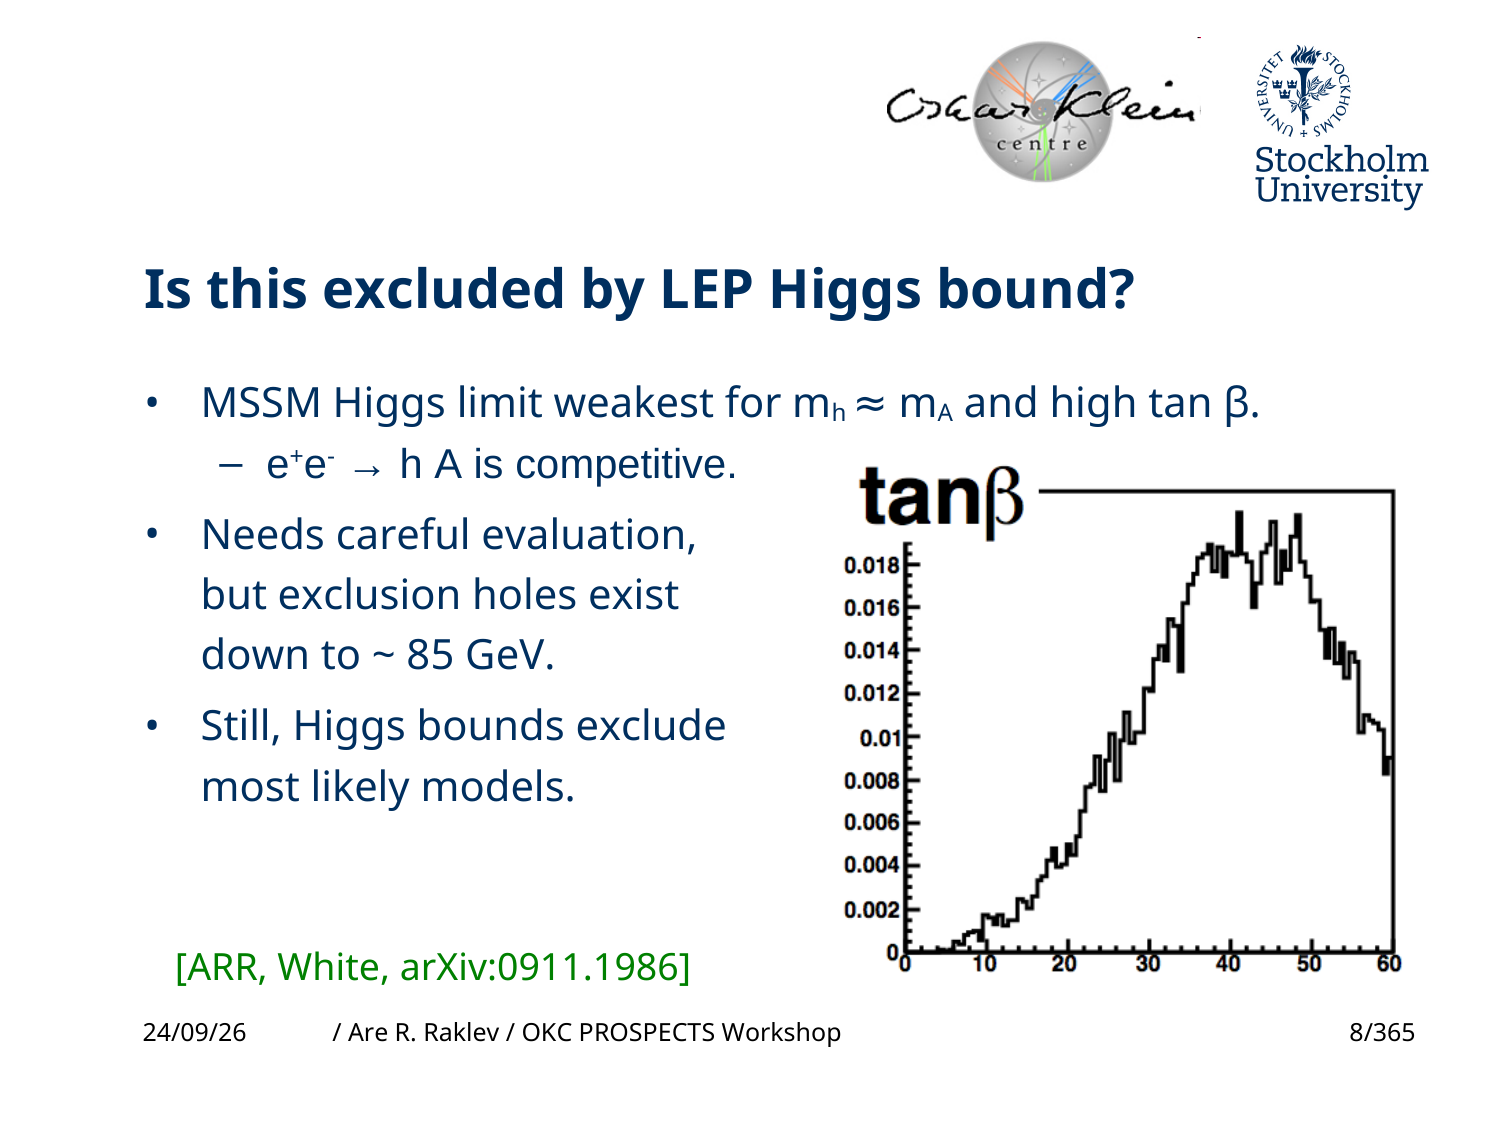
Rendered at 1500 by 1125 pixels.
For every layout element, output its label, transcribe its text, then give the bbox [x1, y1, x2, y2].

title Is this excluded by LEP Higgs bound? [129, 245, 1463, 376]
picture [840, 454, 1422, 999]
picture [887, 37, 1201, 189]
picture [1255, 44, 1445, 211]
text_box [ARR, White, arXiv:0911.1986] [160, 935, 707, 996]
list MSSM Higgs limit weakest for mh ≈ mA and high tan β. e+e- → h A is competitive. Needs careful evaluation, but exclusion holes exist down to ~ 85 GeV. Still, Higgs bounds exclude most likely models. [129, 358, 1425, 933]
